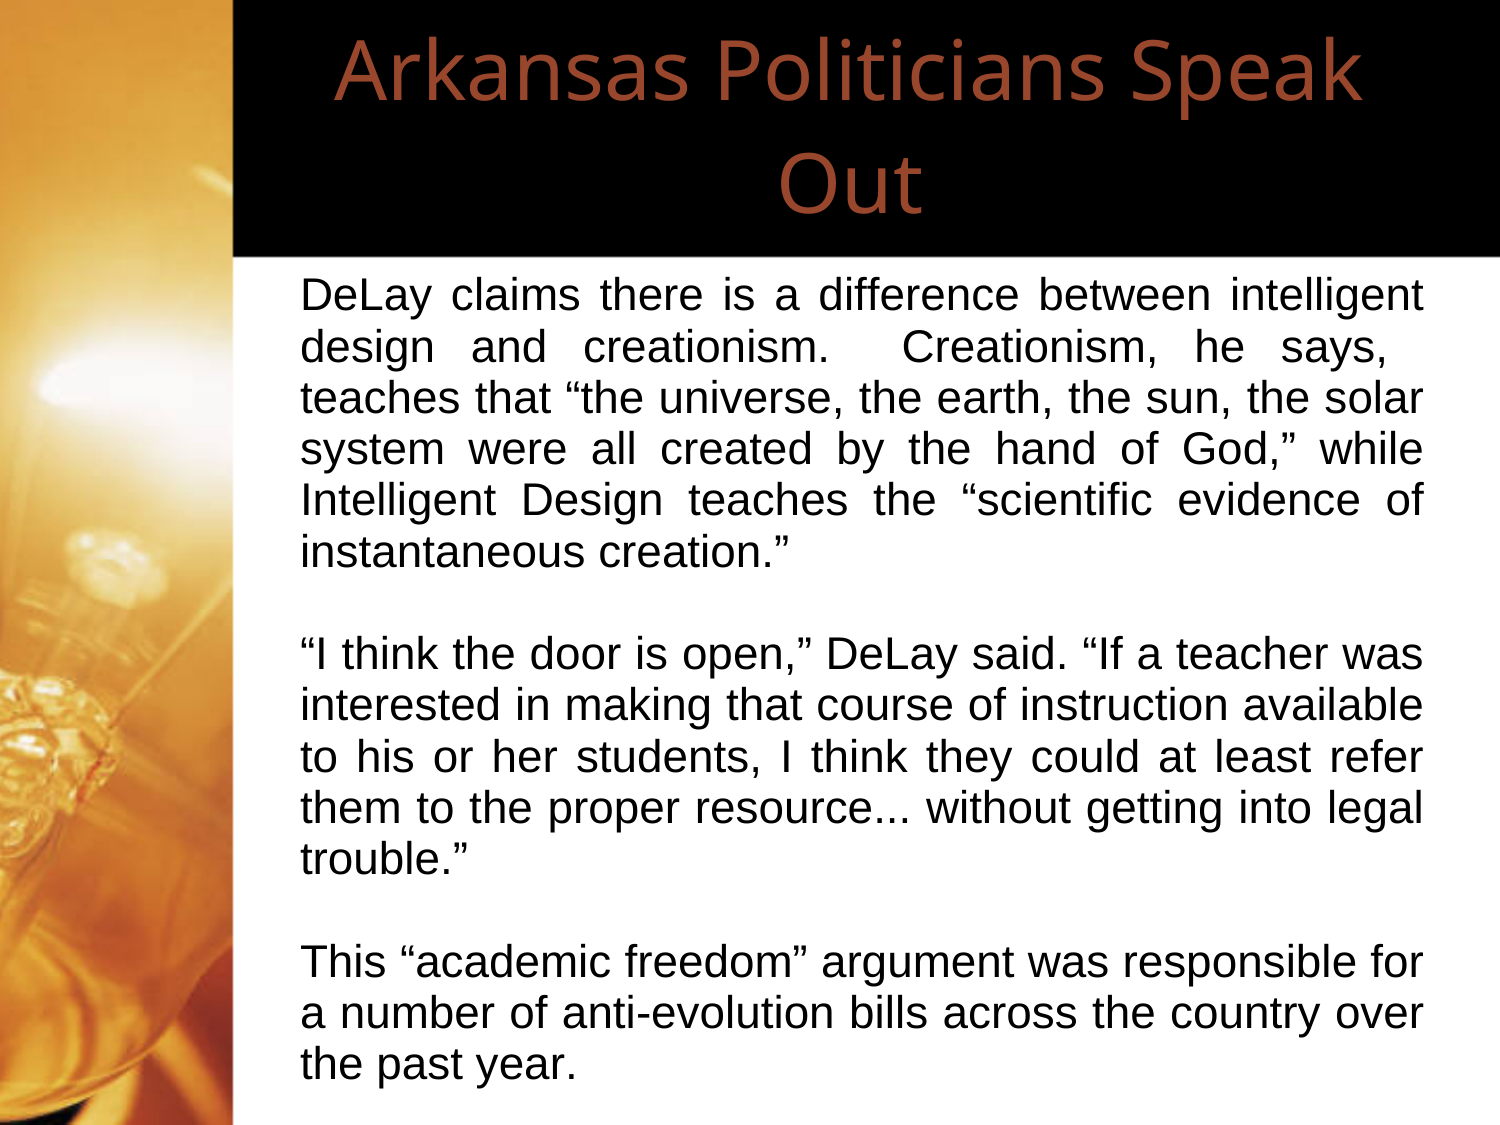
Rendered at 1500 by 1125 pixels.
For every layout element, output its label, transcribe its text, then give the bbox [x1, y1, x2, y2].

picture [0, 0, 1500, 1125]
subtitle DeLay claims there is a difference between intelligent design and creationism. Creationism, he says, teaches that “the universe, the earth, the sun, the solar system were all created by the hand of God,” while Intelligent Design teaches the “scientific evidence of instantaneous creation.” “I think the door is open,” DeLay said. “If a teacher was interested in making that course of instruction available to his or her students, I think they could at least refer them to the proper resource... without getting into legal trouble.” This “academic freedom” argument was responsible for a number of anti-evolution bills across the country over the past year. [300, 271, 1426, 1088]
title Arkansas Politicians Speak Out [287, 7, 1413, 243]
